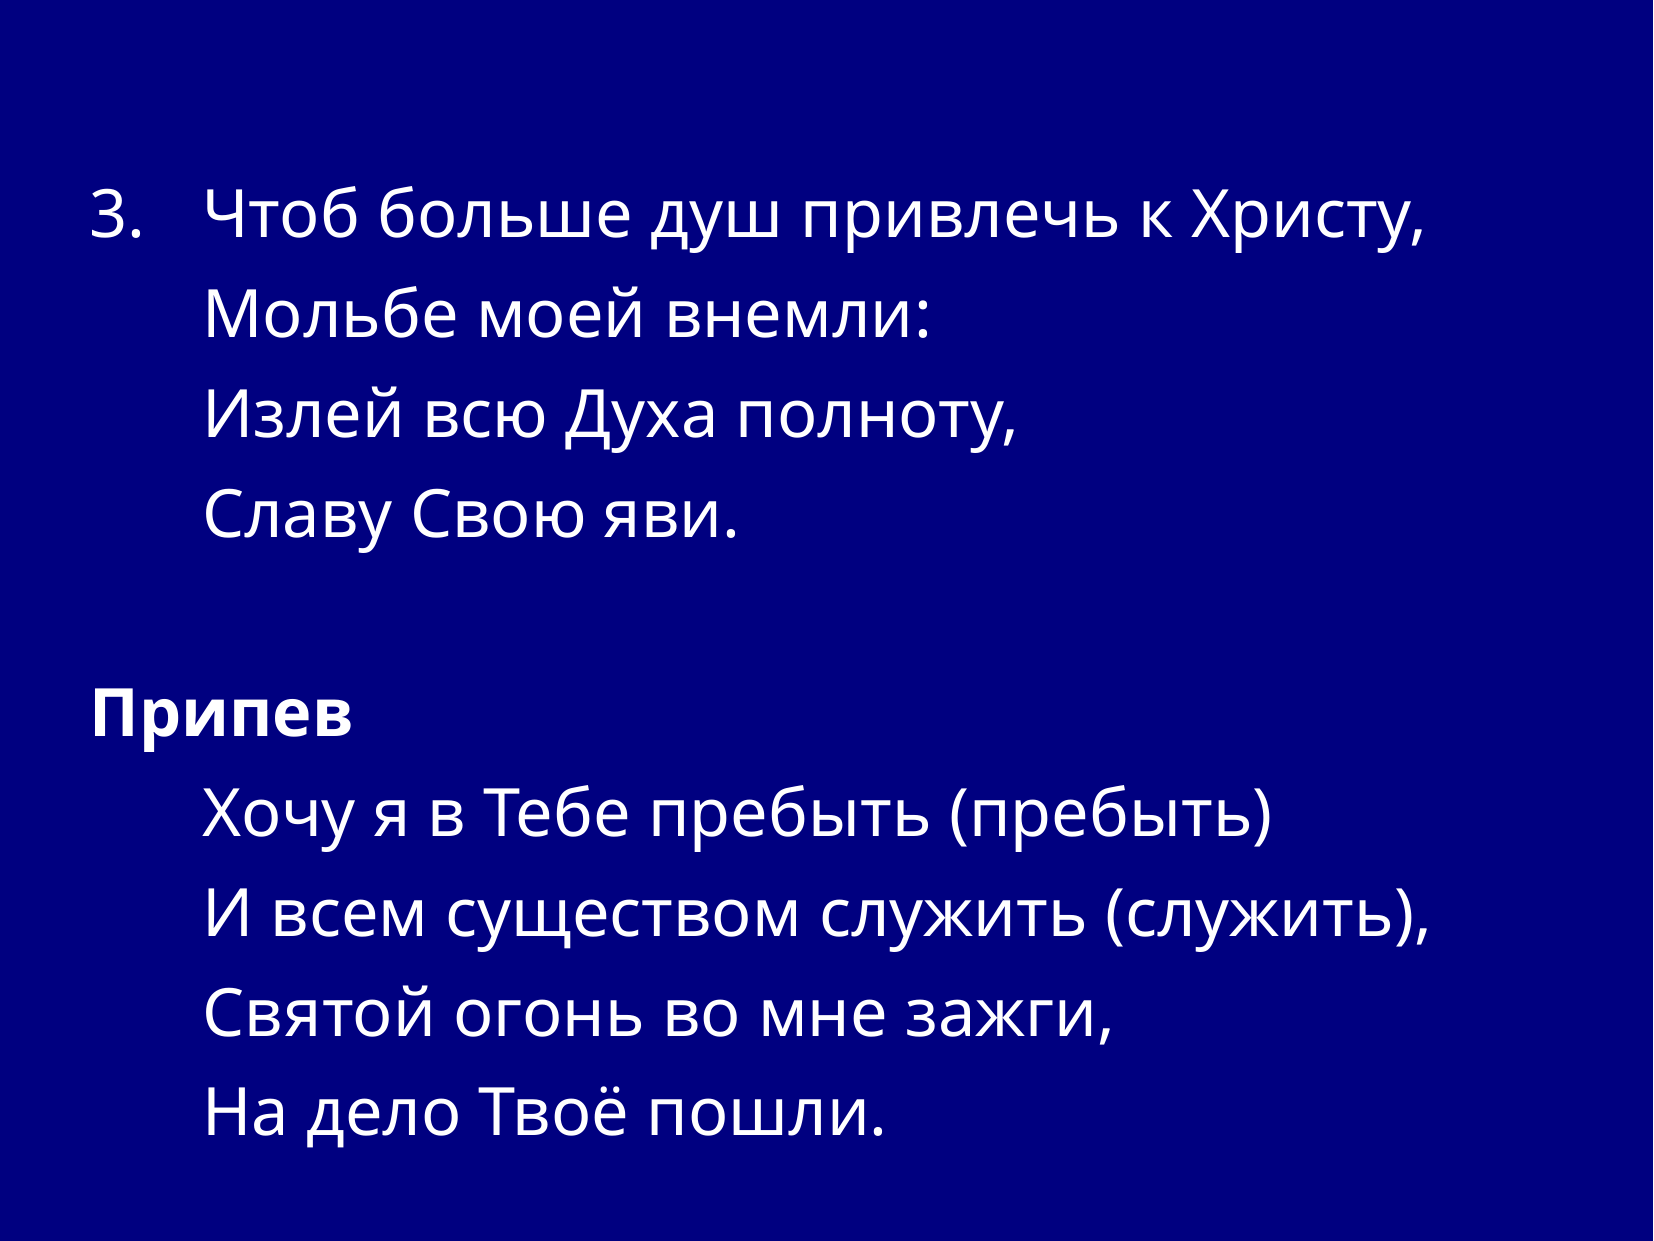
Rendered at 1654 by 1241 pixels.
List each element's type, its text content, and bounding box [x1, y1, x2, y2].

text_box 3. Чтоб больше душ привлечь к Христу, Мольбе моей внемли: Излей всю Духа полноту, Славу Свою яви. Припев Хочу я в Тебе пребыть (пребыть) И всем существом служить (служить), Святой огонь во мне зажги, На дело Твоё пошли. [75, 150, 1576, 1163]
